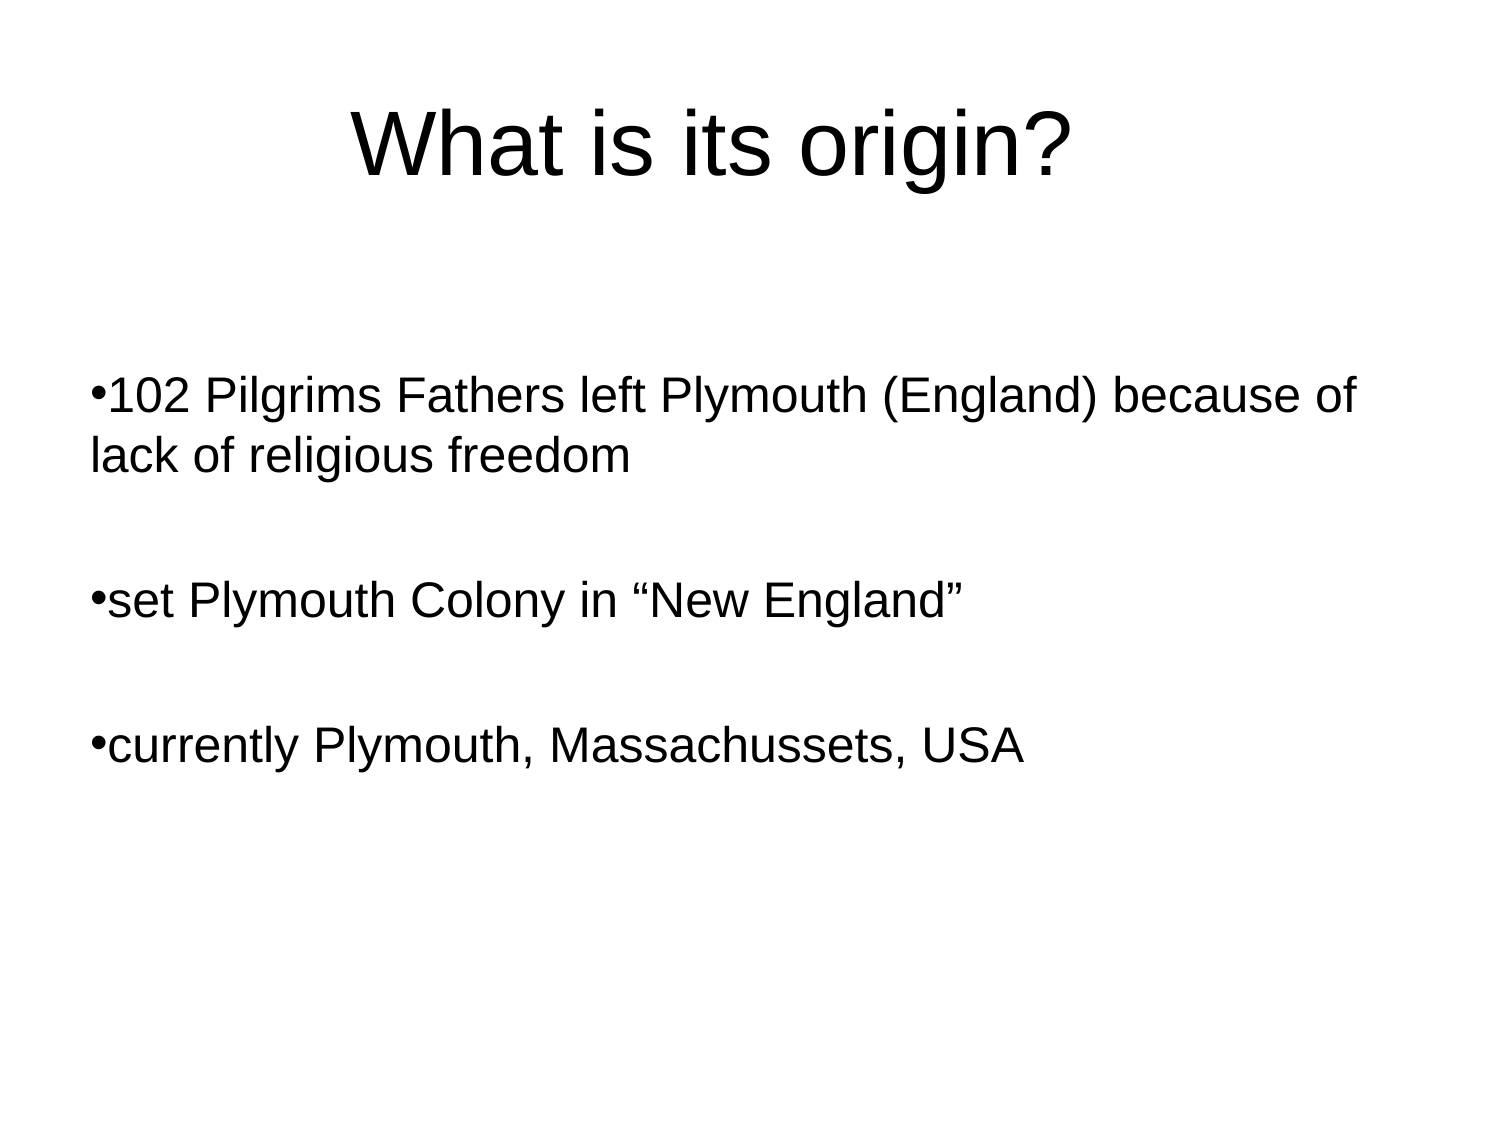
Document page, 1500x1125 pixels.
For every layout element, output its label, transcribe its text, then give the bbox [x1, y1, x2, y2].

list 102 Pilgrims Fathers left Plymouth (England) because of lack of religious freedom set Plymouth Colony in “New England” currently Plymouth, Massachussets, USA [75, 262, 1426, 1006]
title What is its origin? [0, 45, 1426, 233]
